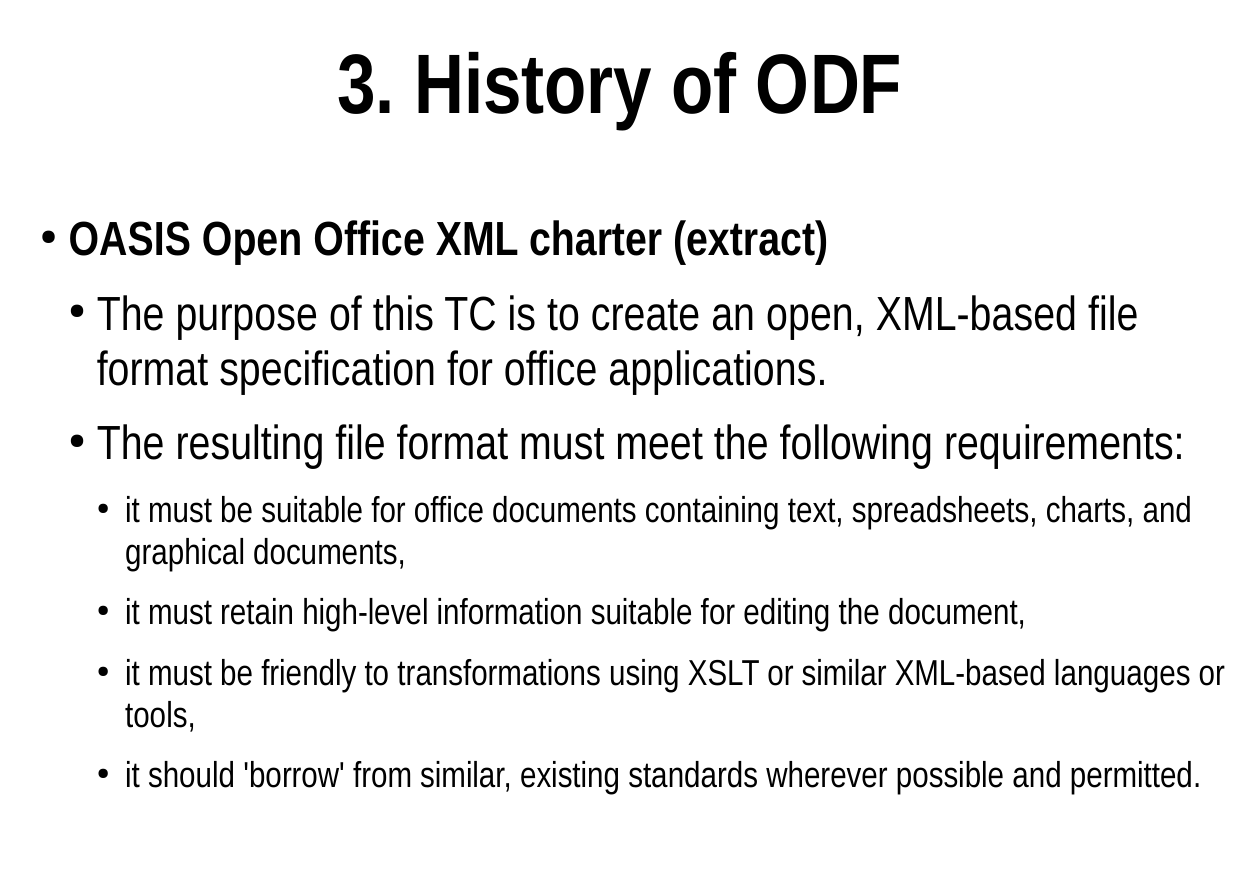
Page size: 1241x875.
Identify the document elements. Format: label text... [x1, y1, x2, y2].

title 3. History of ODF [11, 12, 1229, 155]
list OASIS Open Office XML charter (extract) The purpose of this TC is to create an open, XML-based file format specification for office applications. The resulting file format must meet the following requirements: it must be suitable for office documents containing text, spreadsheets, charts, and graphical documents, it must retain high-level information suitable for editing the document, it must be friendly to transformations using XSLT or similar XML-based languages or tools, it should 'borrow' from similar, existing standards wherever possible and permitted. [11, 210, 1229, 863]
